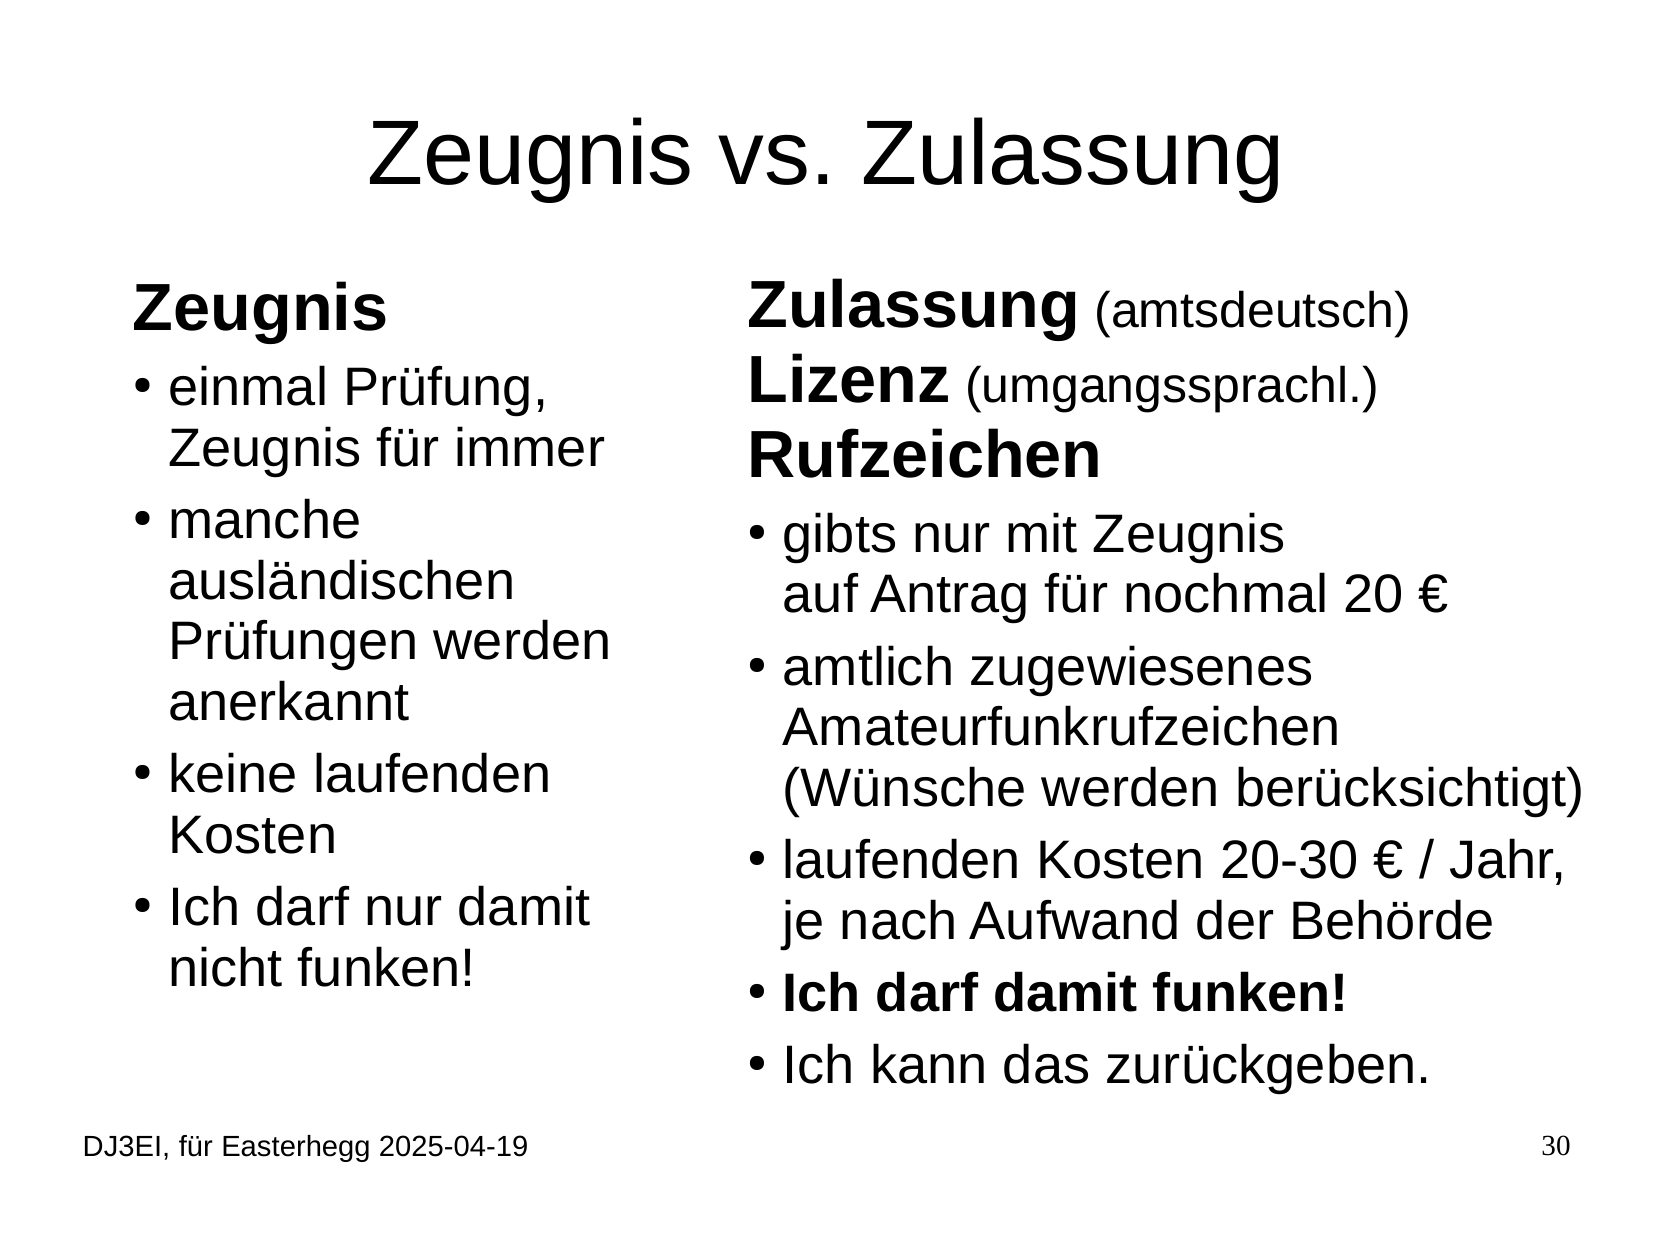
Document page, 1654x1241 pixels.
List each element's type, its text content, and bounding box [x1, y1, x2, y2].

text_box Zeugnis einmal Prüfung, Zeugnis für immer manche ausländischen Prüfungen werden anerkannt keine laufenden Kosten Ich darf nur damit nicht funken! [118, 262, 697, 1005]
title Zeugnis vs. Zulassung [82, 49, 1571, 257]
text_box Zulassung (amtsdeutsch) Lizenz (umgangssprachl.) Rufzeichen gibts nur mit Zeugnis auf Antrag für nochmal 20 € amtlich zugewiesenes Amateurfunkrufzeichen (Wünsche werden berücksichtigt) laufenden Kosten 20-30 € / Jahr, je nach Aufwand der Behörde Ich darf damit funken! Ich kann das zurückgeben. [732, 259, 1601, 1103]
